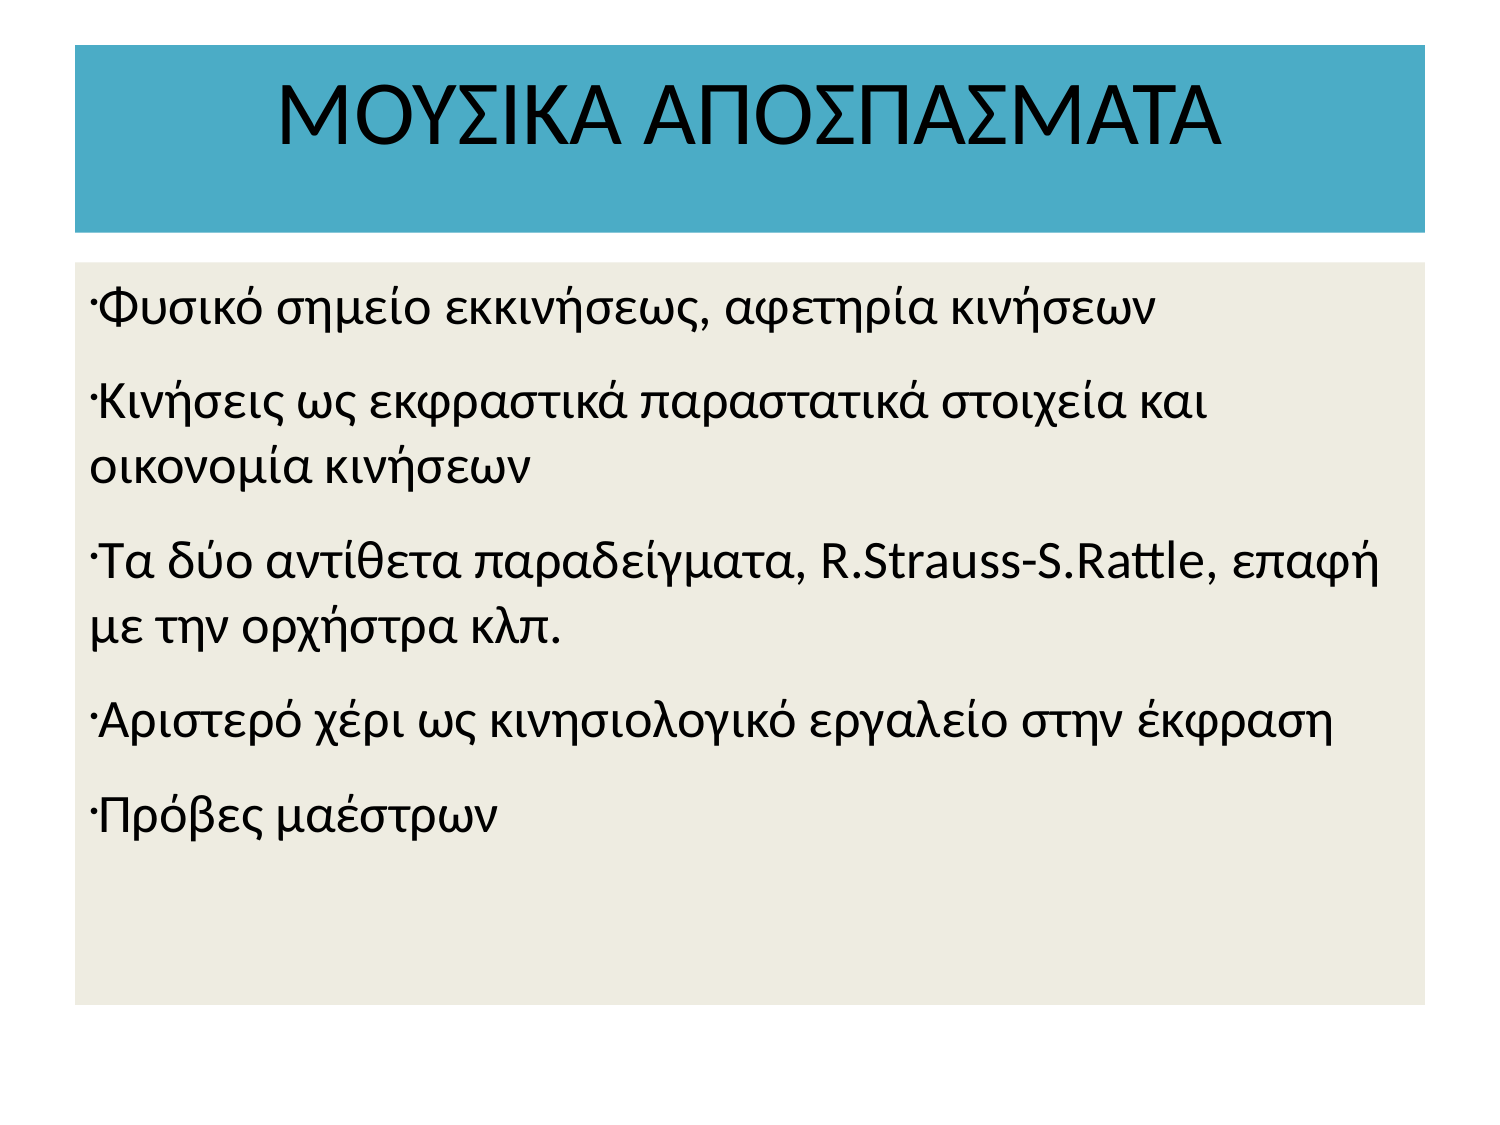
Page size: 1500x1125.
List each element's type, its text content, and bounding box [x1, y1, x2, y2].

list Φυσικό σημείο εκκινήσεως, αφετηρία κινήσεων Κινήσεις ως εκφραστικά παραστατικά στοιχεία και οικονομία κινήσεων Τα δύο αντίθετα παραδείγματα, R.Strauss-S.Rattle, επαφή με την ορχήστρα κλπ. Αριστερό χέρι ως κινησιολογικό εργαλείο στην έκφραση Πρόβες μαέστρων [75, 262, 1425, 1005]
title ΜΟΥΣΙΚΑ ΑΠΟΣΠΑΣΜΑΤΑ [75, 45, 1425, 233]
